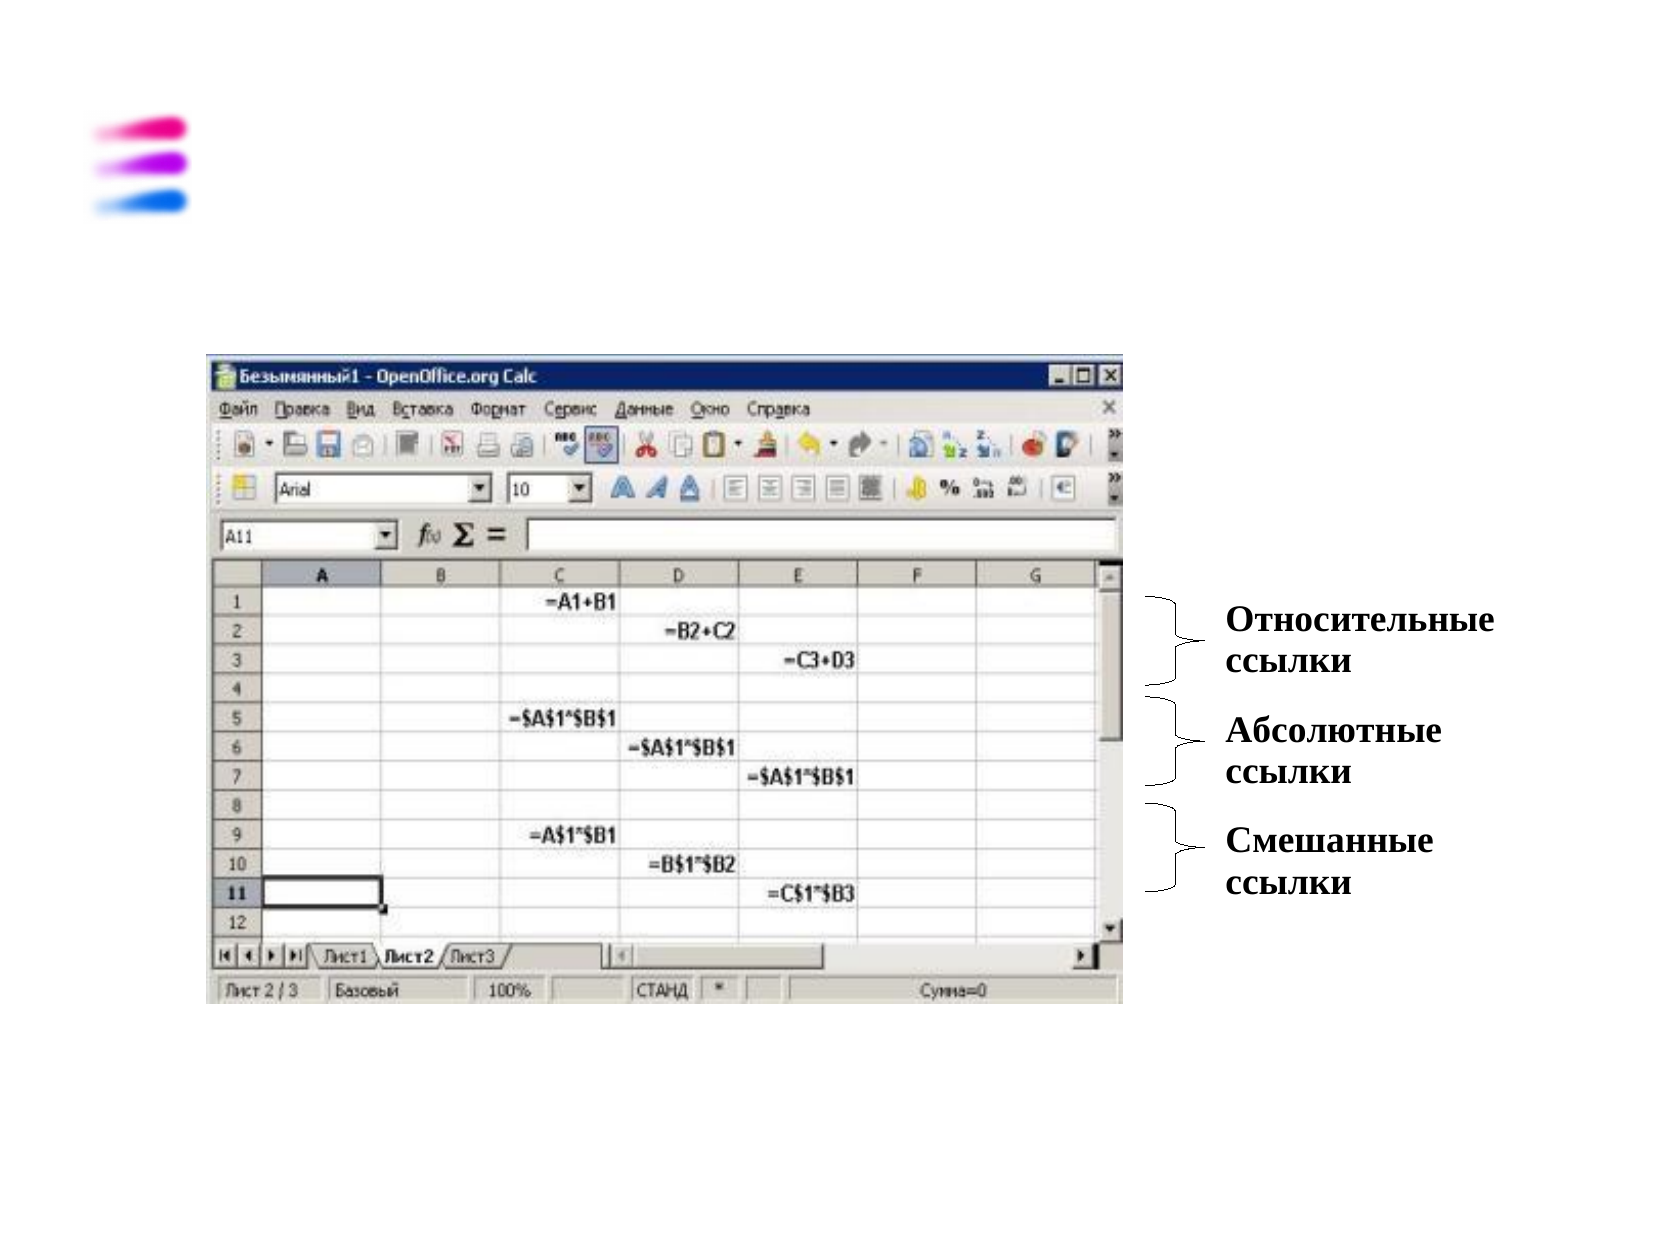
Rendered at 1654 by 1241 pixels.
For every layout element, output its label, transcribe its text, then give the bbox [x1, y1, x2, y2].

text_box Относительные ссылки Абсолютные ссылки Смешанные ссылки [1210, 590, 1565, 918]
picture [83, 110, 192, 224]
picture [206, 354, 1123, 1004]
